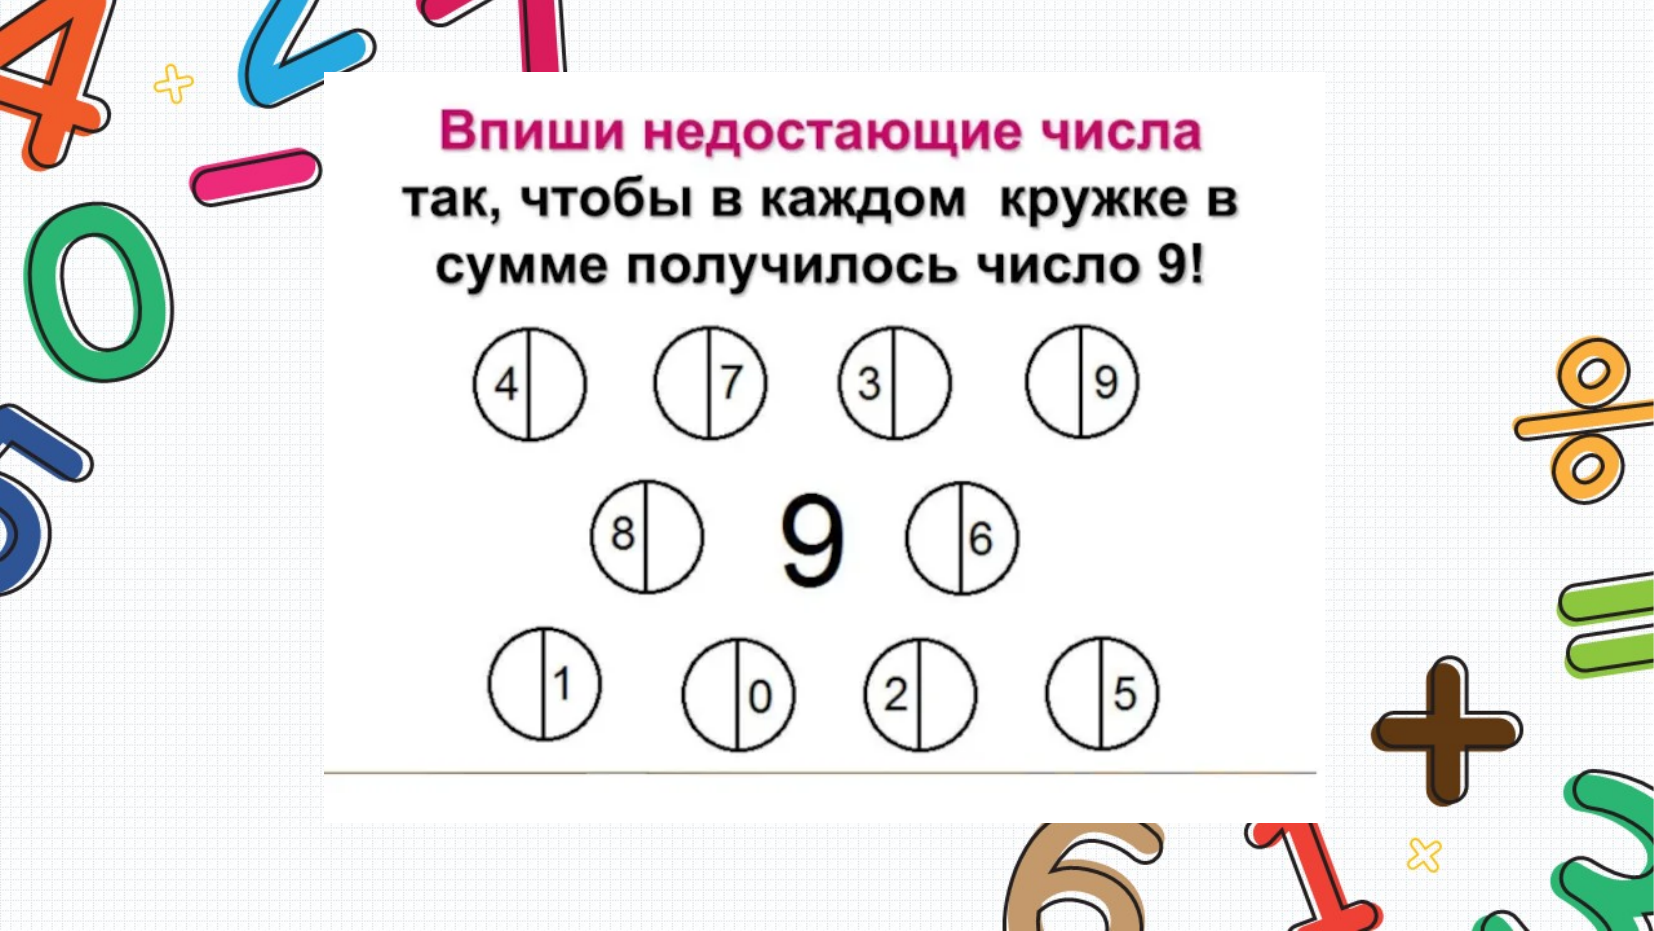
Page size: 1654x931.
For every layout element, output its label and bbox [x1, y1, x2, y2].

picture [324, 72, 1325, 823]
